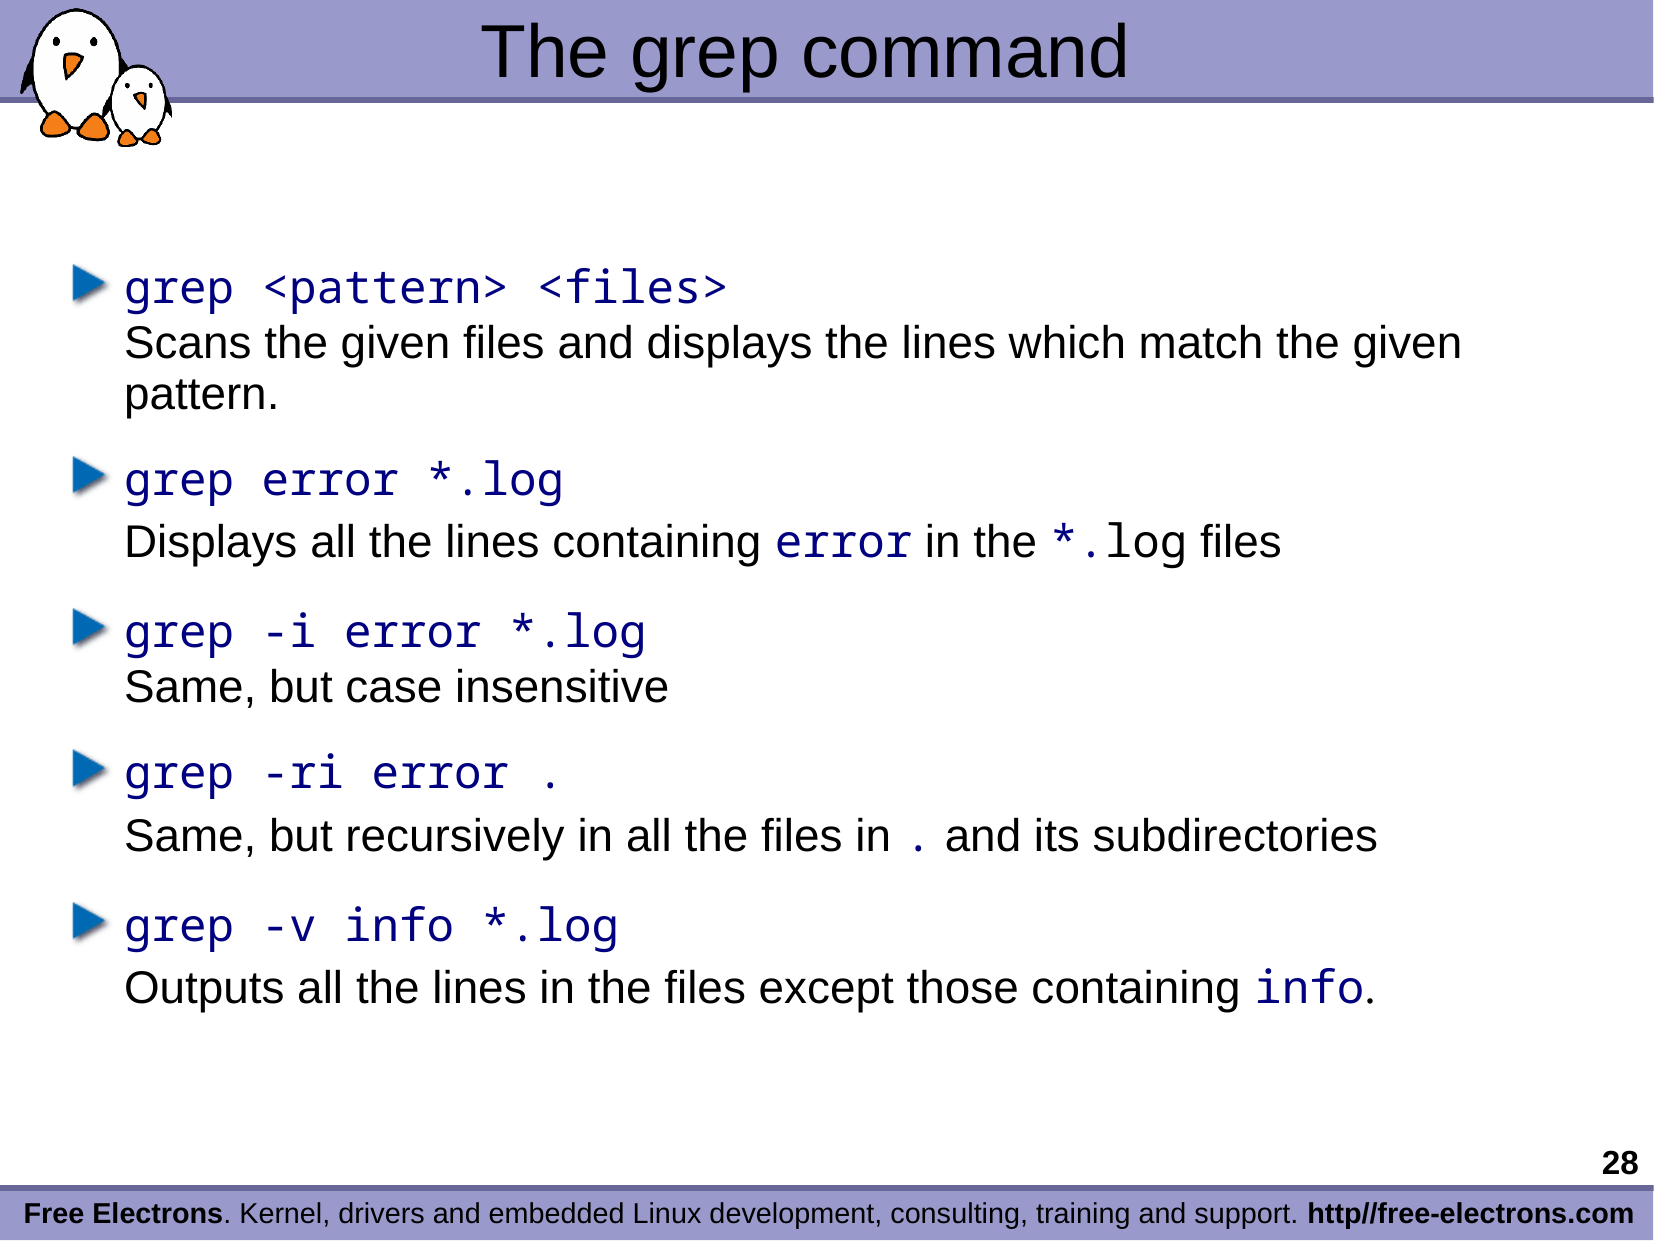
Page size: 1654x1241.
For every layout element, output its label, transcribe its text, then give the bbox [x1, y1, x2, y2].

list grep <pattern> <files> Scans the given files and displays the lines which match the given pattern. grep error *.log Displays all the lines containing error in the *.log files grep -i error *.log Same, but case insensitive grep -ri error . Same, but recursively in all the files in . and its subdirectories grep -v info *.log Outputs all the lines in the files except those containing info. [53, 254, 1603, 1022]
picture [20, 8, 172, 147]
title The grep command [60, 0, 1551, 103]
